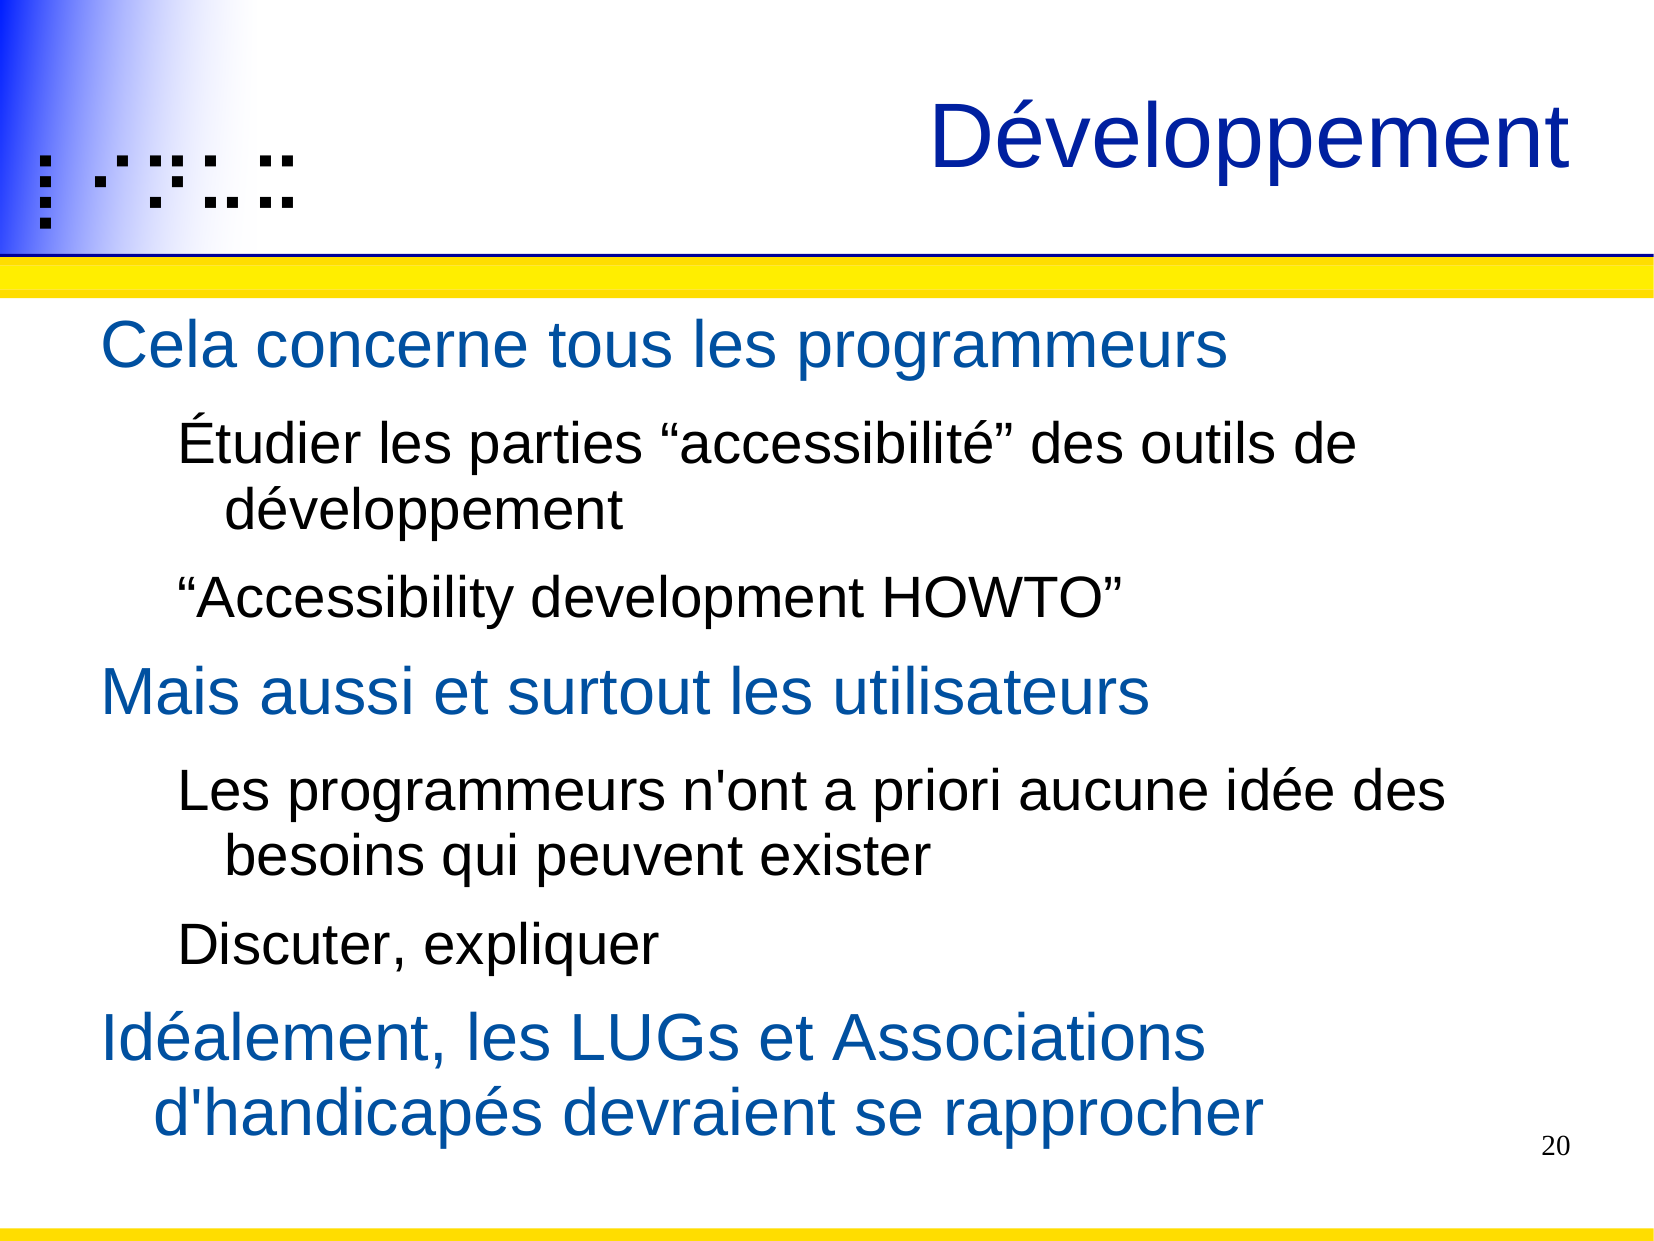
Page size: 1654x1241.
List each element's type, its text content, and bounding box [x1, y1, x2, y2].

list Cela concerne tous les programmeurs Étudier les parties “accessibilité” des outils de développement “Accessibility development HOWTO” Mais aussi et surtout les utilisateurs Les programmeurs n'ont a priori aucune idée des besoins qui peuvent exister Discuter, expliquer Idéalement, les LUGs et Associations d'handicapés devraient se rapprocher [82, 307, 1571, 1150]
title Développement [372, 34, 1571, 238]
